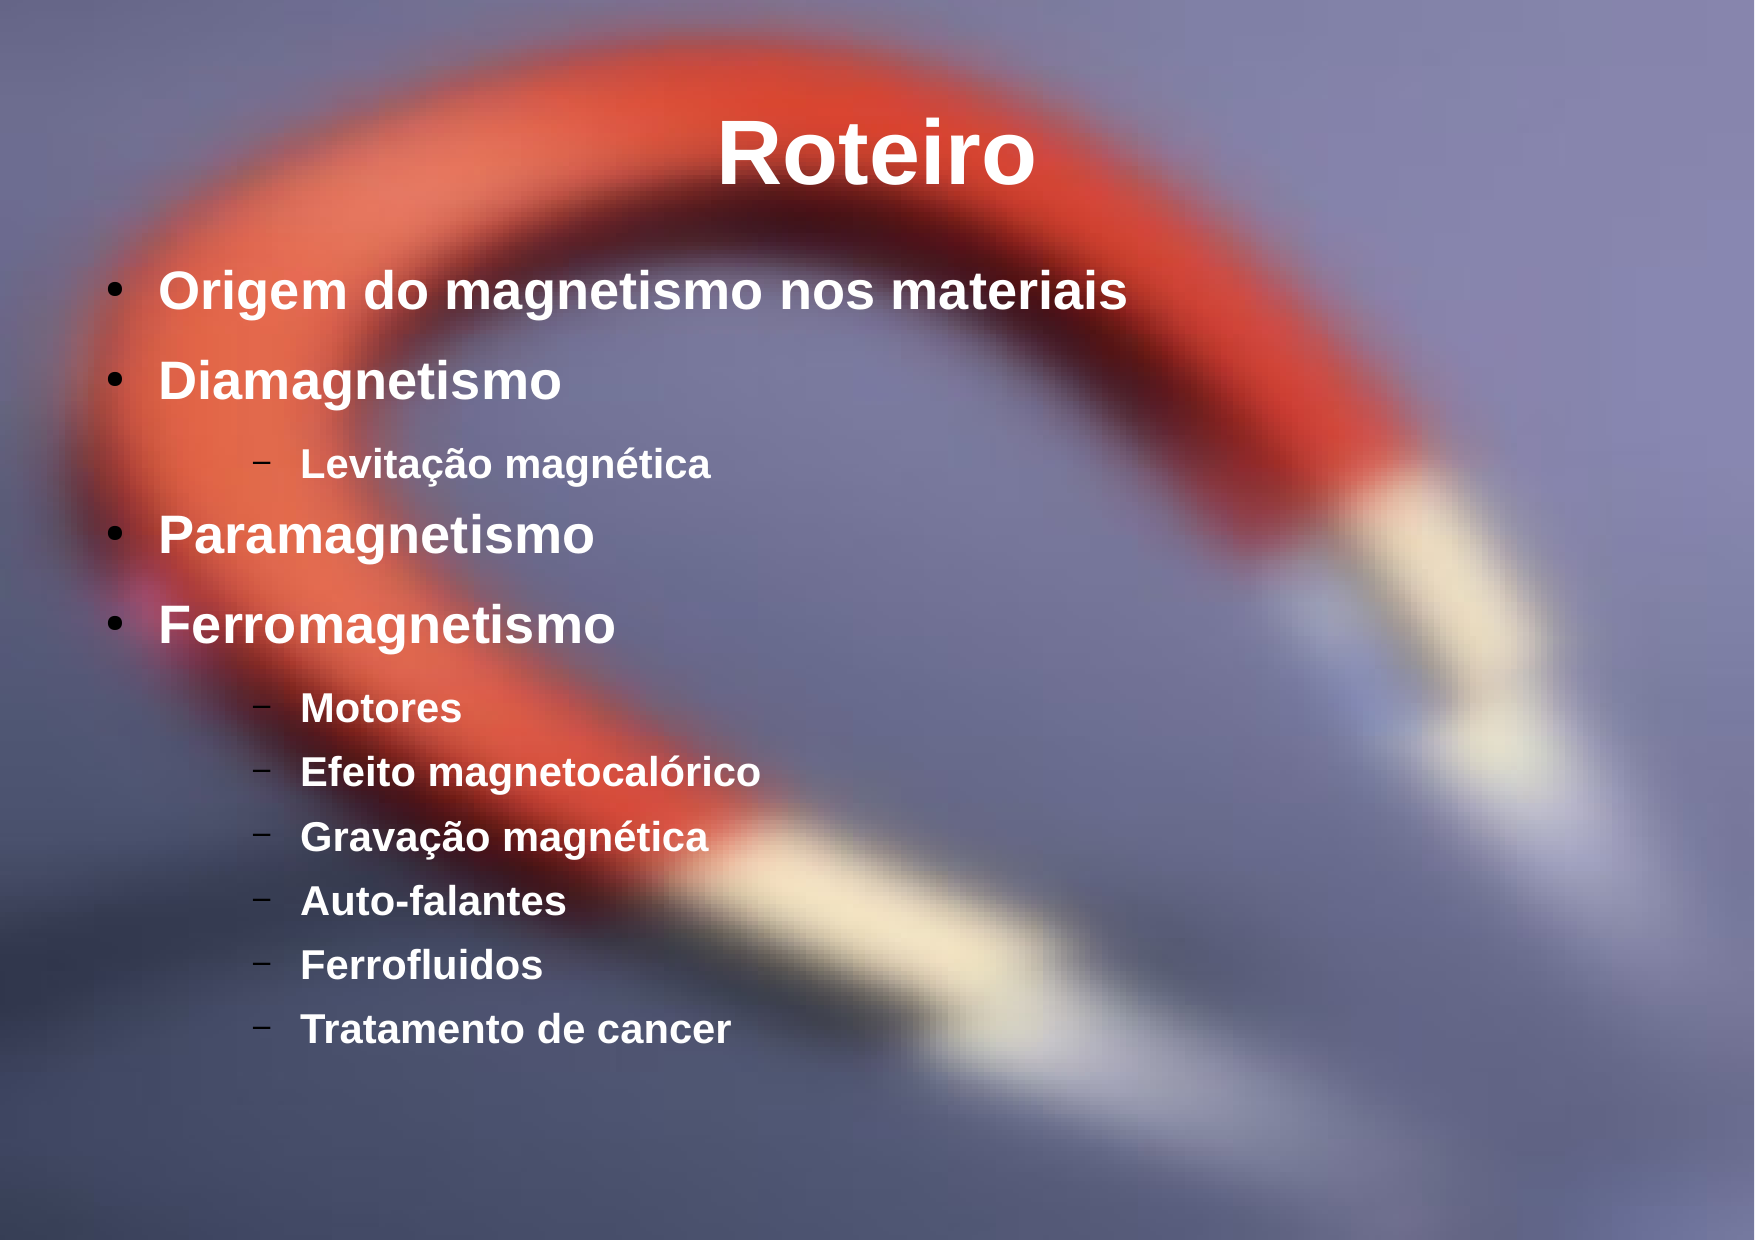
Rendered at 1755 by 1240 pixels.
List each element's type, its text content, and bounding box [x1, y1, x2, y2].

list Origem do magnetismo nos materiais Diamagnetismo Levitação magnética Paramagnetismo Ferromagnetismo Motores Efeito magnetocalórico Gravação magnética Auto-falantes Ferrofluidos Tratamento de cancer [87, 260, 1667, 1146]
picture [0, 0, 1755, 1240]
title Roteiro [87, 49, 1667, 257]
